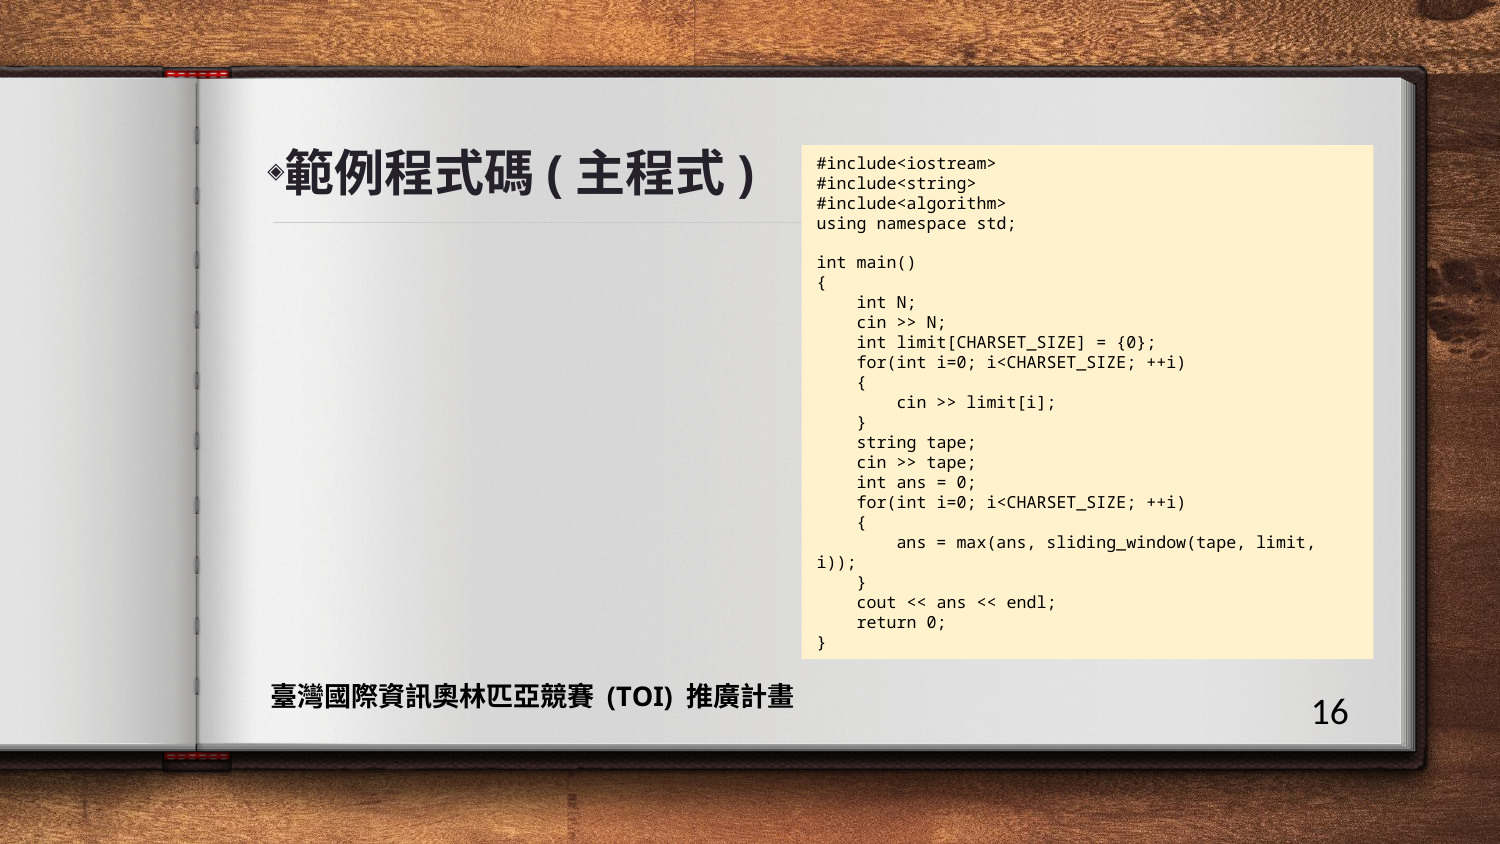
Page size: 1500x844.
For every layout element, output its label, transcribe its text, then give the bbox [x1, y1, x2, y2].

text_box #include<iostream> #include<string> #include<algorithm> using namespace std; int main() { int N; cin >> N; int limit[CHARSET_SIZE] = {0}; for(int i=0; i<CHARSET_SIZE; ++i) { cin >> limit[i]; } string tape; cin >> tape; int ans = 0; for(int i=0; i<CHARSET_SIZE; ++i) { ans = max(ans, sliding_window(tape, limit, i)); } cout << ans << endl; return 0; } [801, 145, 1374, 645]
text_box [1295, 672, 1386, 737]
list 範例程式碼(主程式) [252, 126, 1194, 226]
